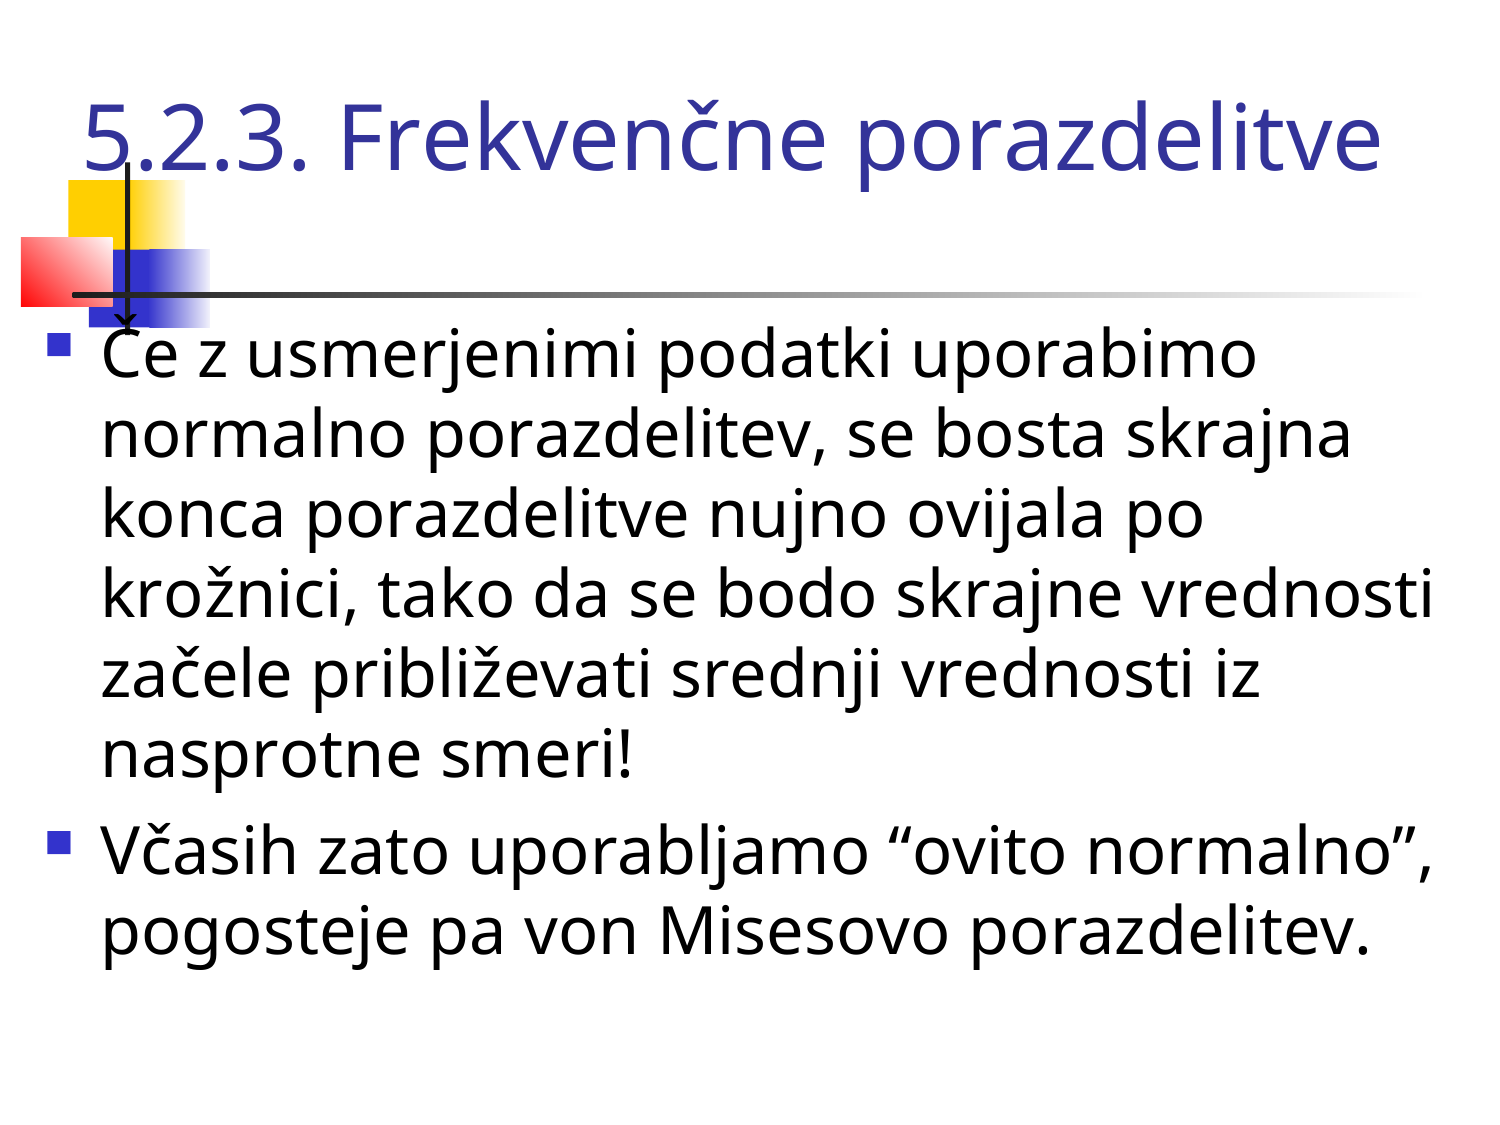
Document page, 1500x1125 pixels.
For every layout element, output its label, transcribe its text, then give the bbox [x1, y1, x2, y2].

title 5.2.3. Frekvenčne porazdelitve [0, 35, 1468, 197]
list Če z usmerjenimi podatki uporabimo normalno porazdelitev, se bosta skrajna konca porazdelitve nujno ovijala po krožnici, tako da se bodo skrajne vrednosti začele približevati srednji vrednosti iz nasprotne smeri! Včasih zato uporabljamo “ovito normalno”, pogosteje pa von Misesovo porazdelitev. [29, 302, 1471, 1125]
